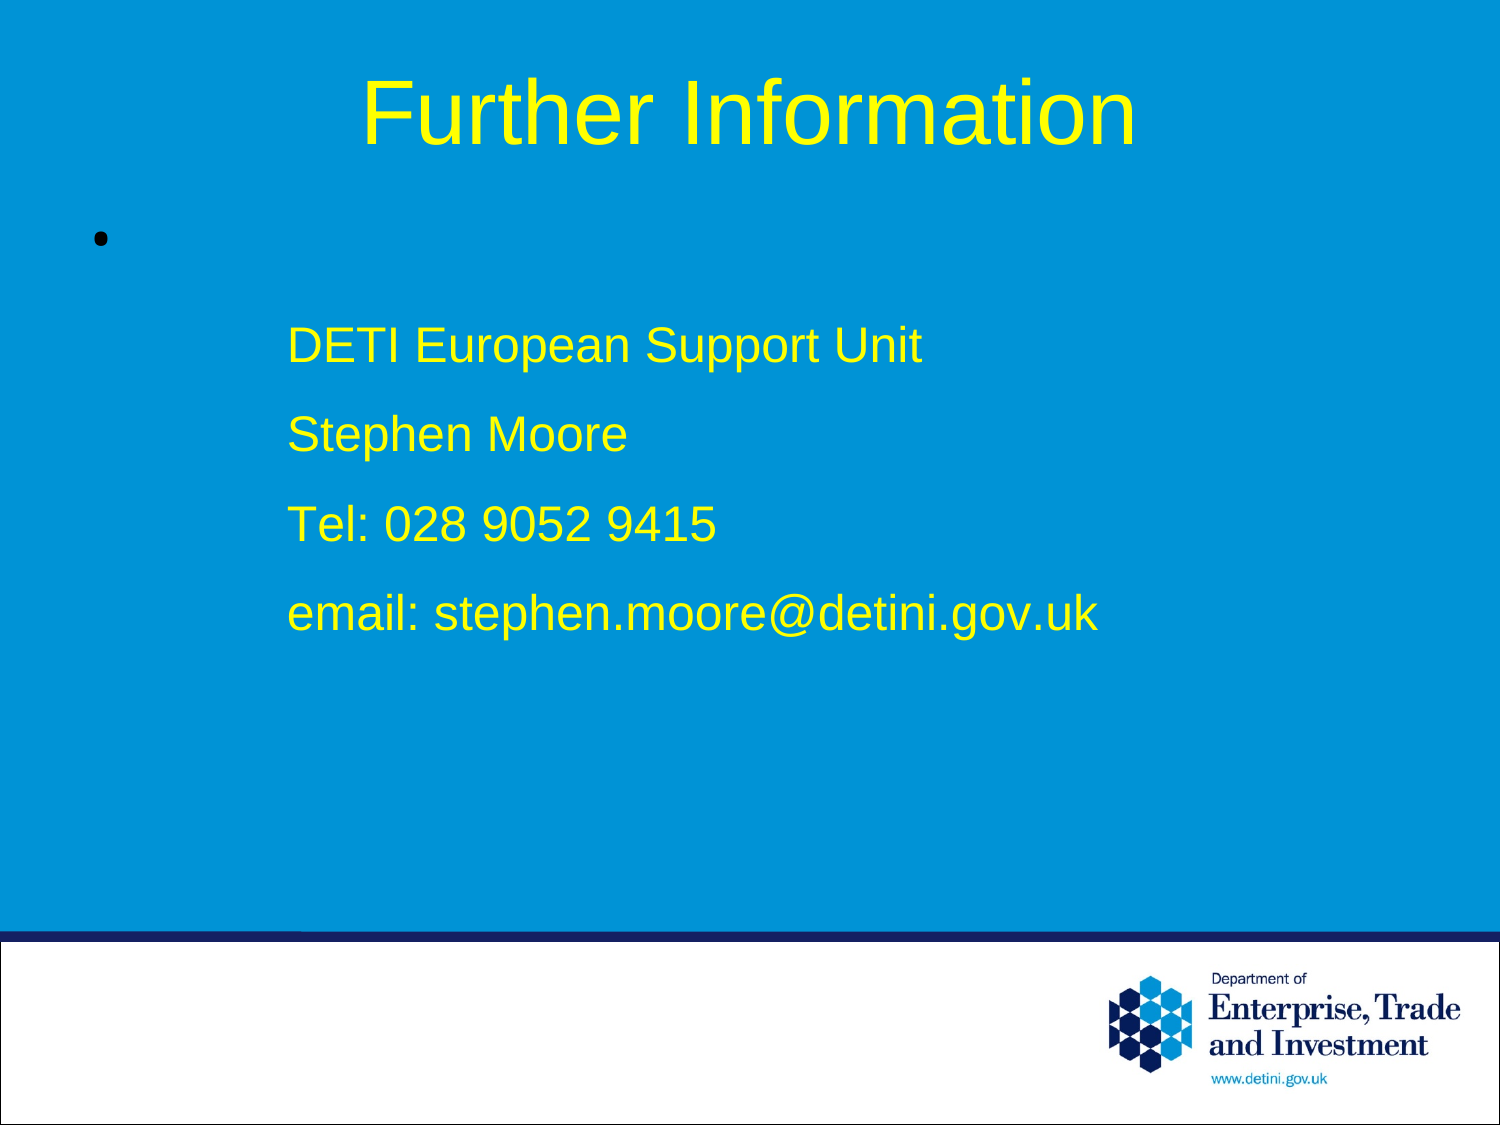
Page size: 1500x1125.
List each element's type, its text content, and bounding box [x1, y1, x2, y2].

title Further Information [75, 45, 1426, 190]
list DETI European Support Unit Stephen Moore Tel: 028 9052 9415 email: stephen.moore@detini.gov.uk [75, 190, 1426, 933]
